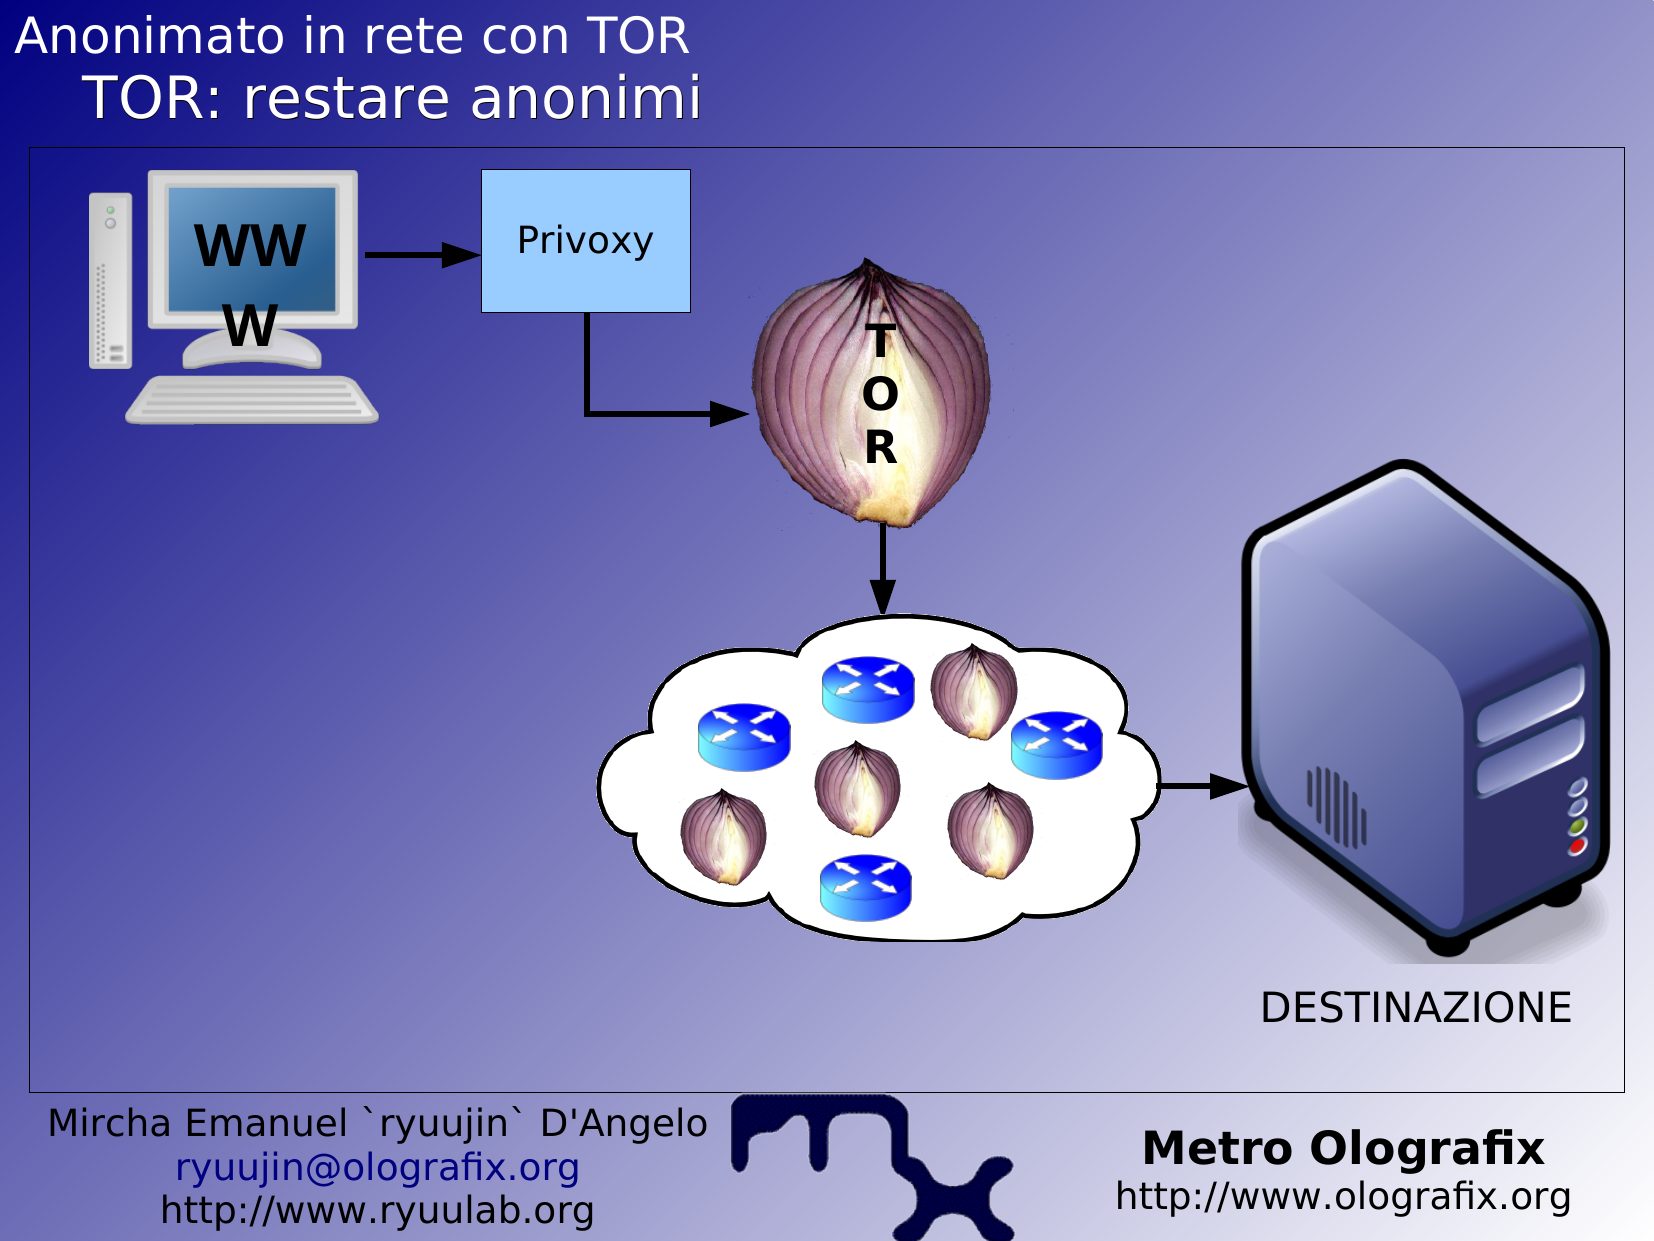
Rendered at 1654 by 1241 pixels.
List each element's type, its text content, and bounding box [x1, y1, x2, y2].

text_box WWW [176, 197, 324, 304]
picture [748, 257, 1014, 532]
picture [35, 153, 440, 438]
picture [720, 1068, 1033, 1241]
picture [1238, 458, 1611, 964]
text_box DESTINAZIONE [1244, 976, 1597, 1040]
picture [596, 613, 1162, 942]
text_box Mircha Emanuel `ryuujin` D'Angelo ryuujin@olografix.org http://www.ryuulab.org [0, 1094, 757, 1241]
text_box Privoxy [481, 169, 691, 313]
text_box Metro Olografix http://www.olografix.org [1034, 1114, 1654, 1227]
title TOR: restare anonimi [82, 49, 1571, 148]
text_box Anonimato in rete con TOR [0, 0, 1595, 74]
